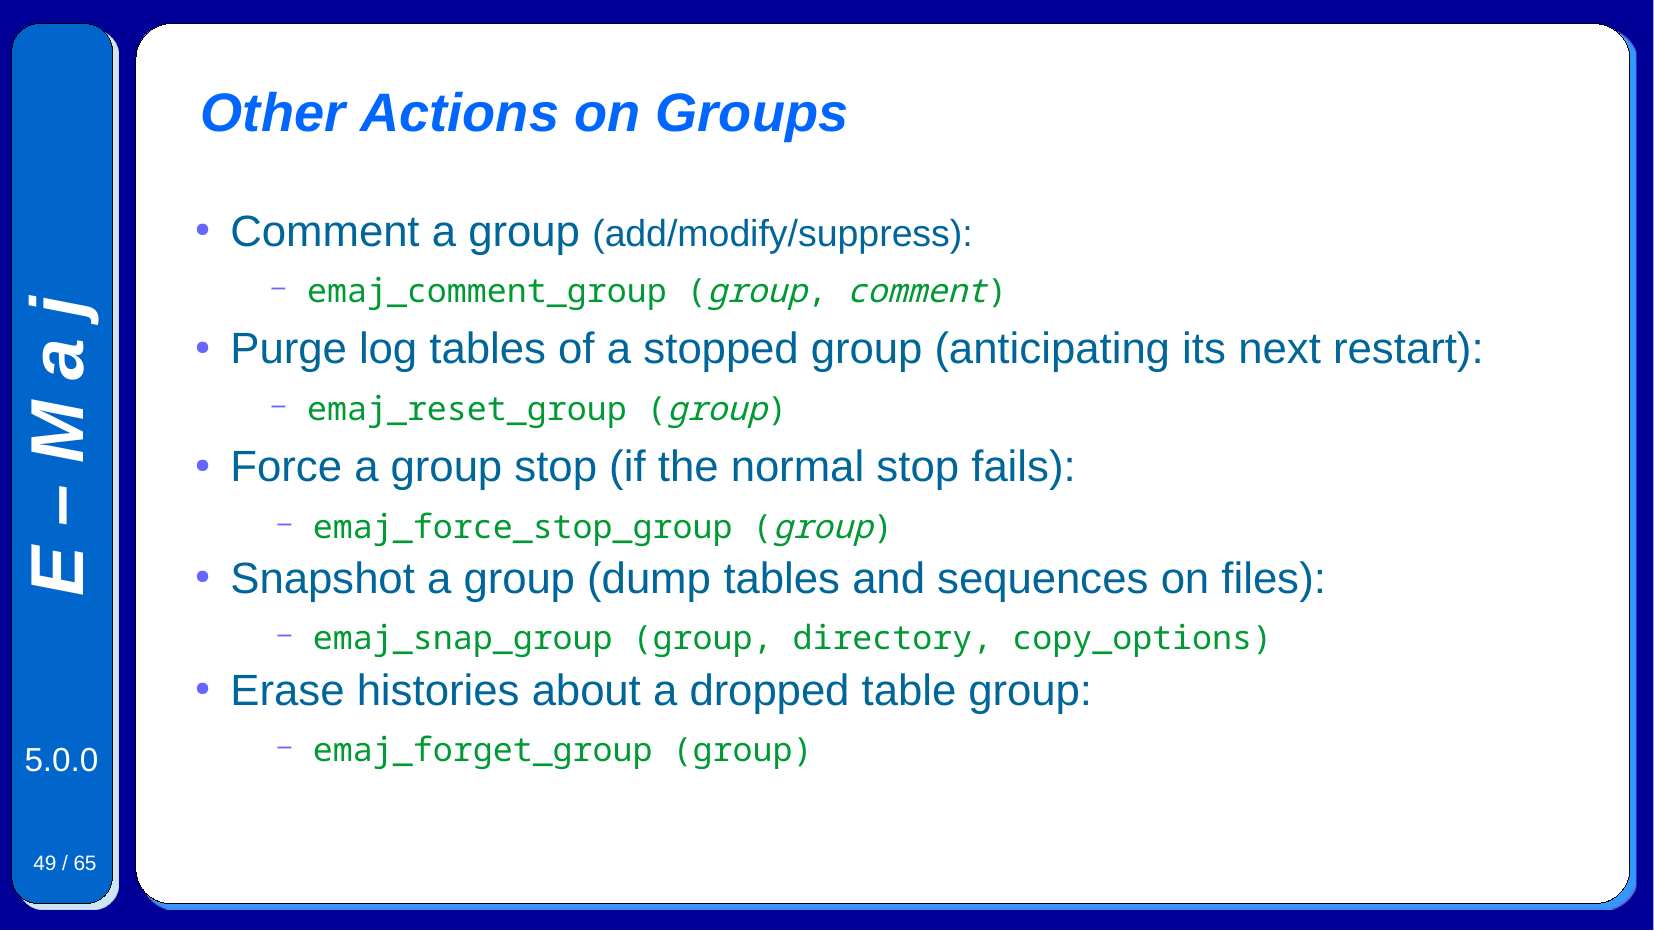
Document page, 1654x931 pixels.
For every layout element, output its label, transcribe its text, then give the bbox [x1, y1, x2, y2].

title Other Actions on Groups [200, 34, 1575, 191]
list Comment a group (add/modify/suppress): emaj_comment_group (group, comment) Purge log tables of a stopped group (anticipating its next restart): emaj_reset_group (group) Force a group stop (if the normal stop fails): emaj_force_stop_group (group) Snapshot a group (dump tables and sequences on files): emaj_snap_group (group, directory, copy_options) Erase histories about a dropped table group: emaj_forget_group (group) [177, 206, 1587, 922]
